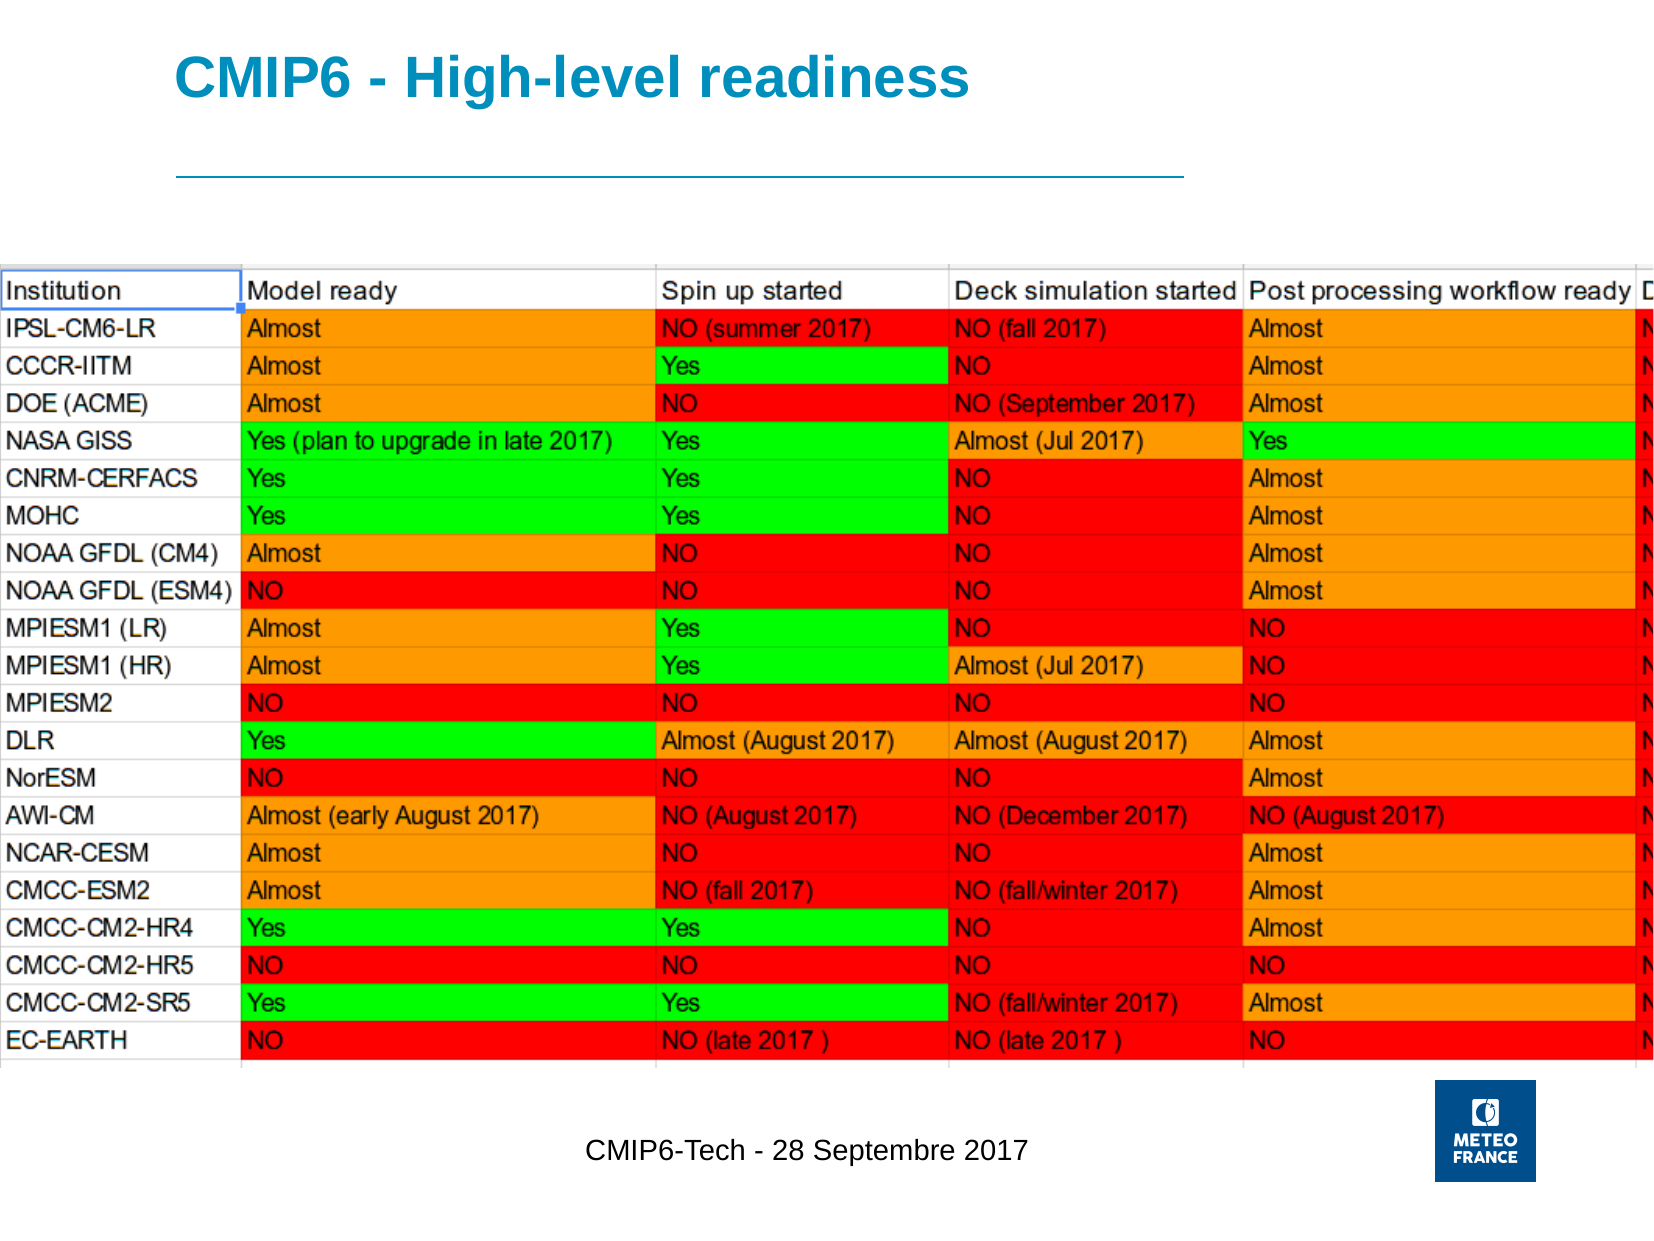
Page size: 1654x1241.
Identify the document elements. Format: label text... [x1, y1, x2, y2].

title CMIP6 - High-level readiness [174, 0, 1654, 156]
picture [1435, 1080, 1536, 1182]
picture [0, 264, 1654, 1068]
